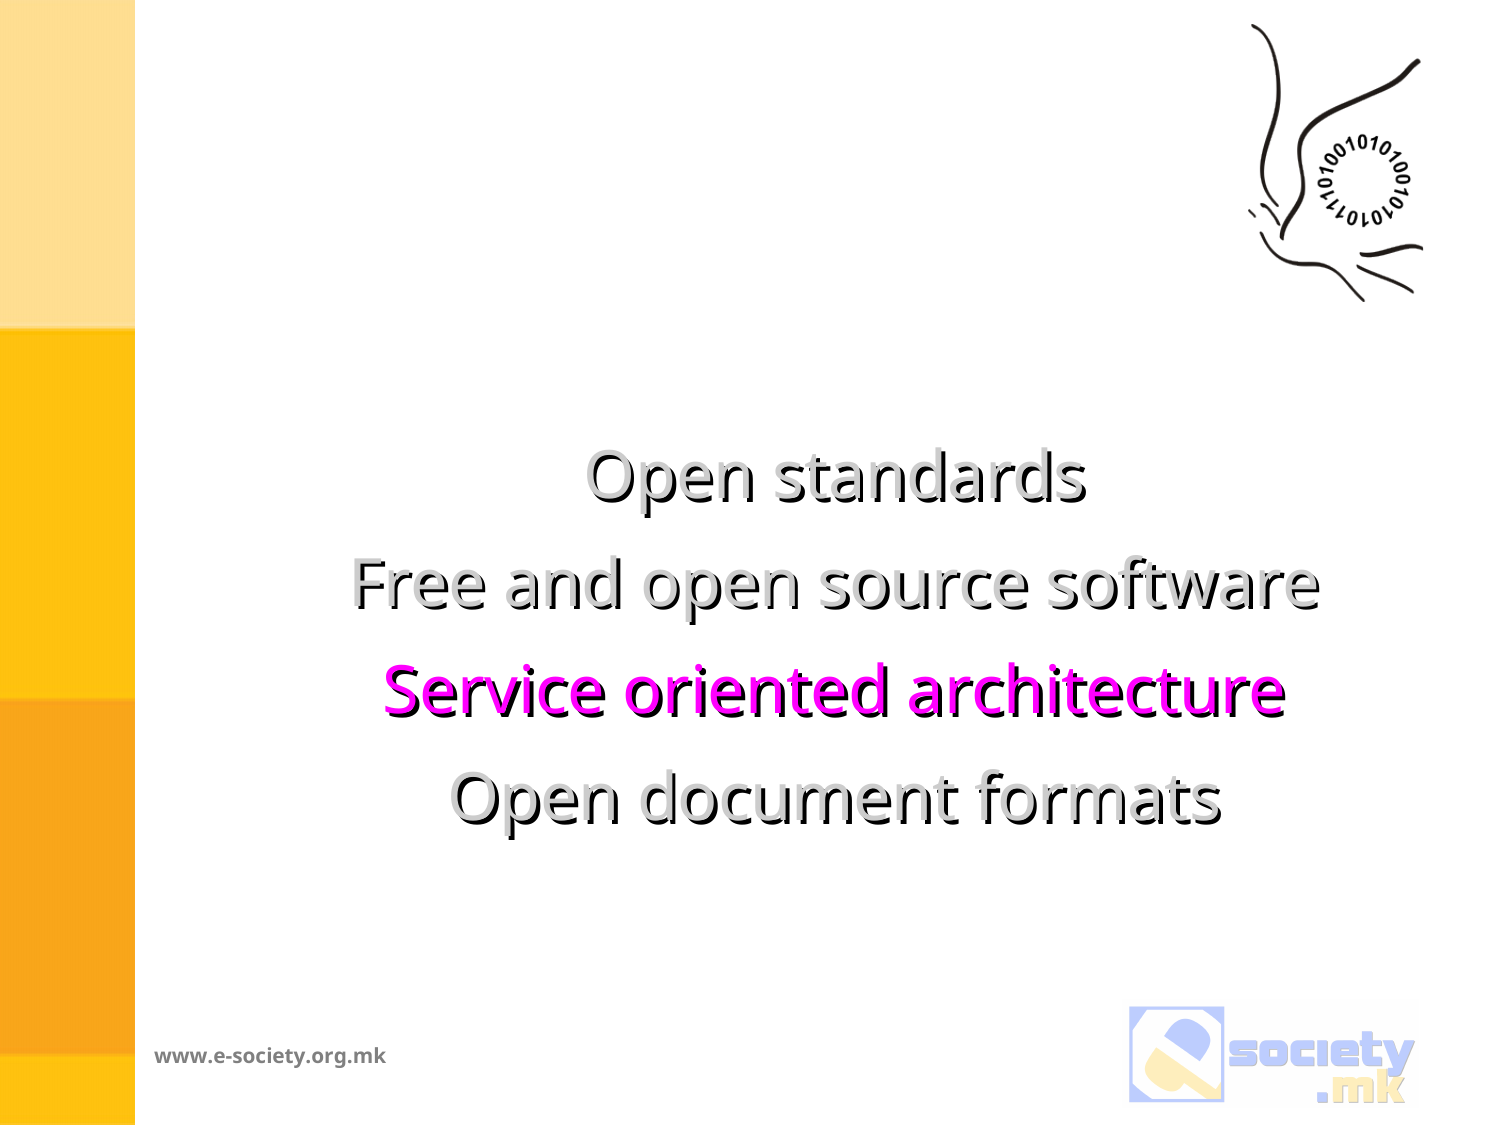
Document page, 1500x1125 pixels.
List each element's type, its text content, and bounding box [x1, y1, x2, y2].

picture [1248, 24, 1424, 262]
picture [0, 0, 135, 1125]
subtitle Open standards Free and open source software Service oriented architecture Open document formats [169, 262, 1425, 1006]
